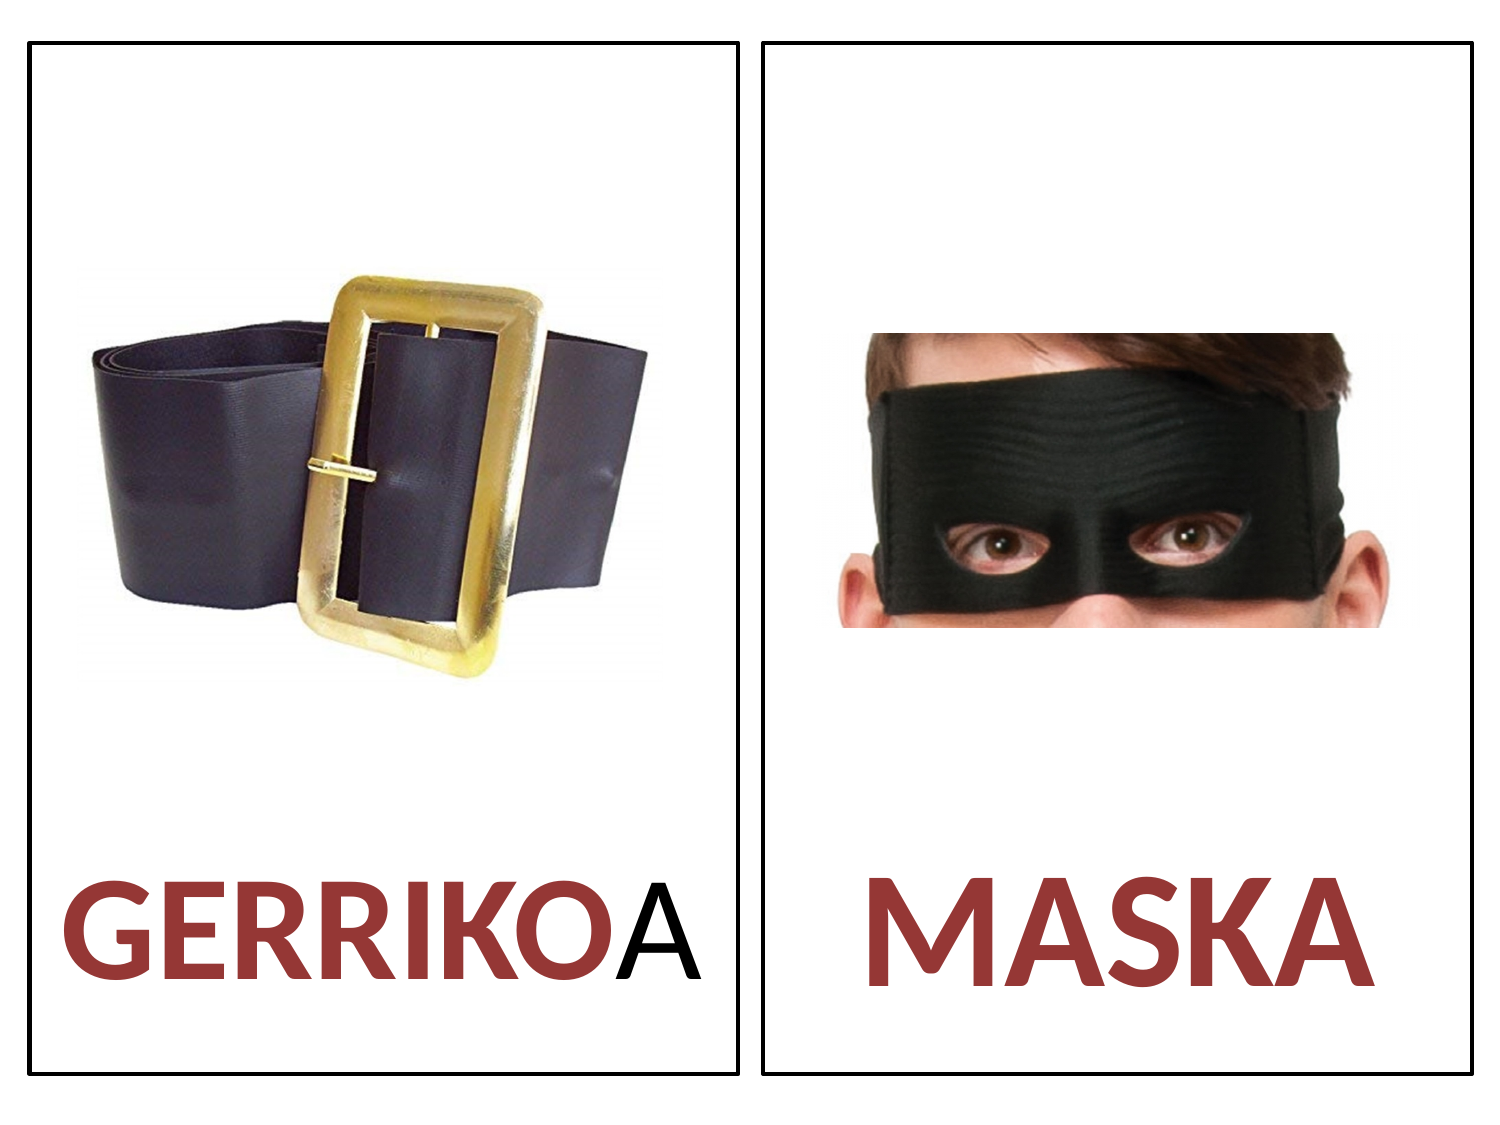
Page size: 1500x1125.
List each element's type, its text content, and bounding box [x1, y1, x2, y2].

text_box MASKA [843, 812, 1392, 1028]
picture [77, 184, 663, 769]
text_box GERRIKOA [45, 822, 717, 1018]
picture [815, 333, 1420, 628]
